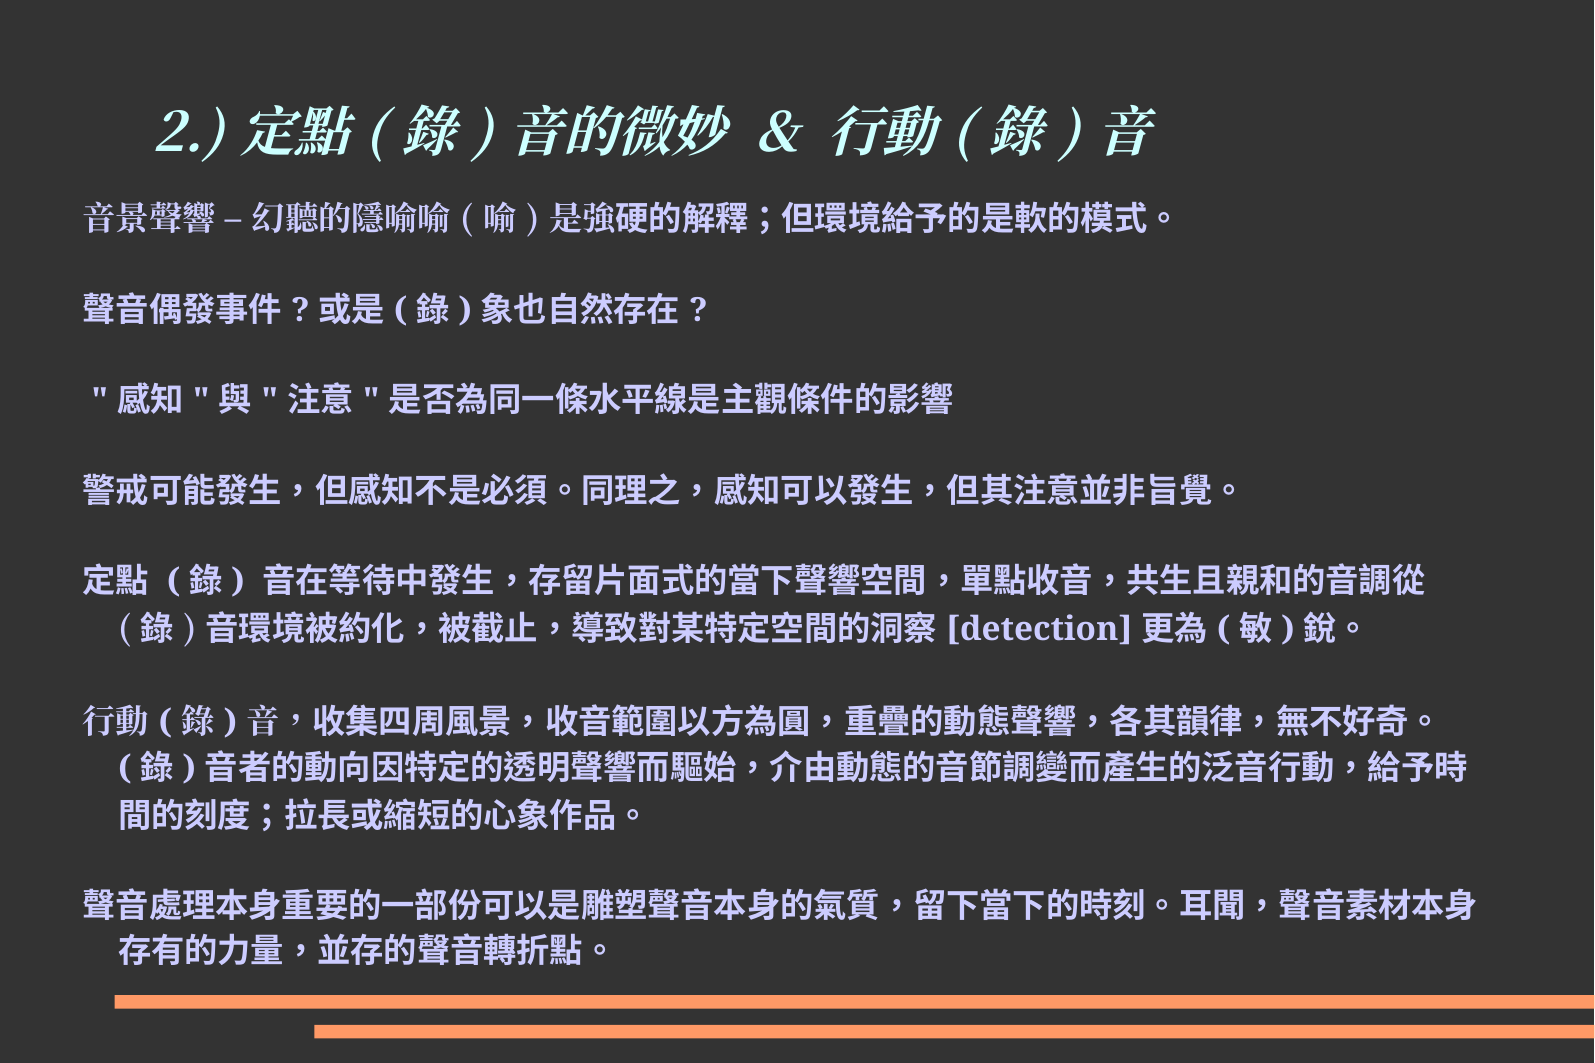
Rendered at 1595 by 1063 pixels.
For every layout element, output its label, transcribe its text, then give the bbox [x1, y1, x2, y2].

subtitle 音景聲響 – 幻聽的隱喻喻(喻)是強硬的解釋；但環境給予的是軟的模式。 聲音偶發事件?或是(錄)象也自然存在? "感知"與"注意"是否為同一條水平線是主觀條件的影響 警戒可能發生，但感知不是必須。同理之，感知可以發生，但其注意並非旨覺。 定點 (錄) 音在等待中發生，存留片面式的當下聲響空間，單點收音，共生且親和的音調從 (錄)音環境被約化，被截止，導致對某特定空間的洞察[detection]更為(敏)銳。 行動(錄)音，收集四周風景，收音範圍以方為圓，重疊的動態聲響，各其韻律，無不好奇。(錄)音者的動向因特定的透明聲響而驅始，介由動態的音節調變而產生的泛音行動，給予時間的刻度；拉長或縮短的心象作品。 聲音處理本身重要的一部份可以是雕塑聲音本身的氣質，留下當下的時刻。耳聞，聲音素材本身存有的力量，並存的聲音轉折點。 [47, 235, 1501, 930]
title 2.)定點(錄)音的微妙 & 行動(錄)音 [117, 39, 1479, 218]
